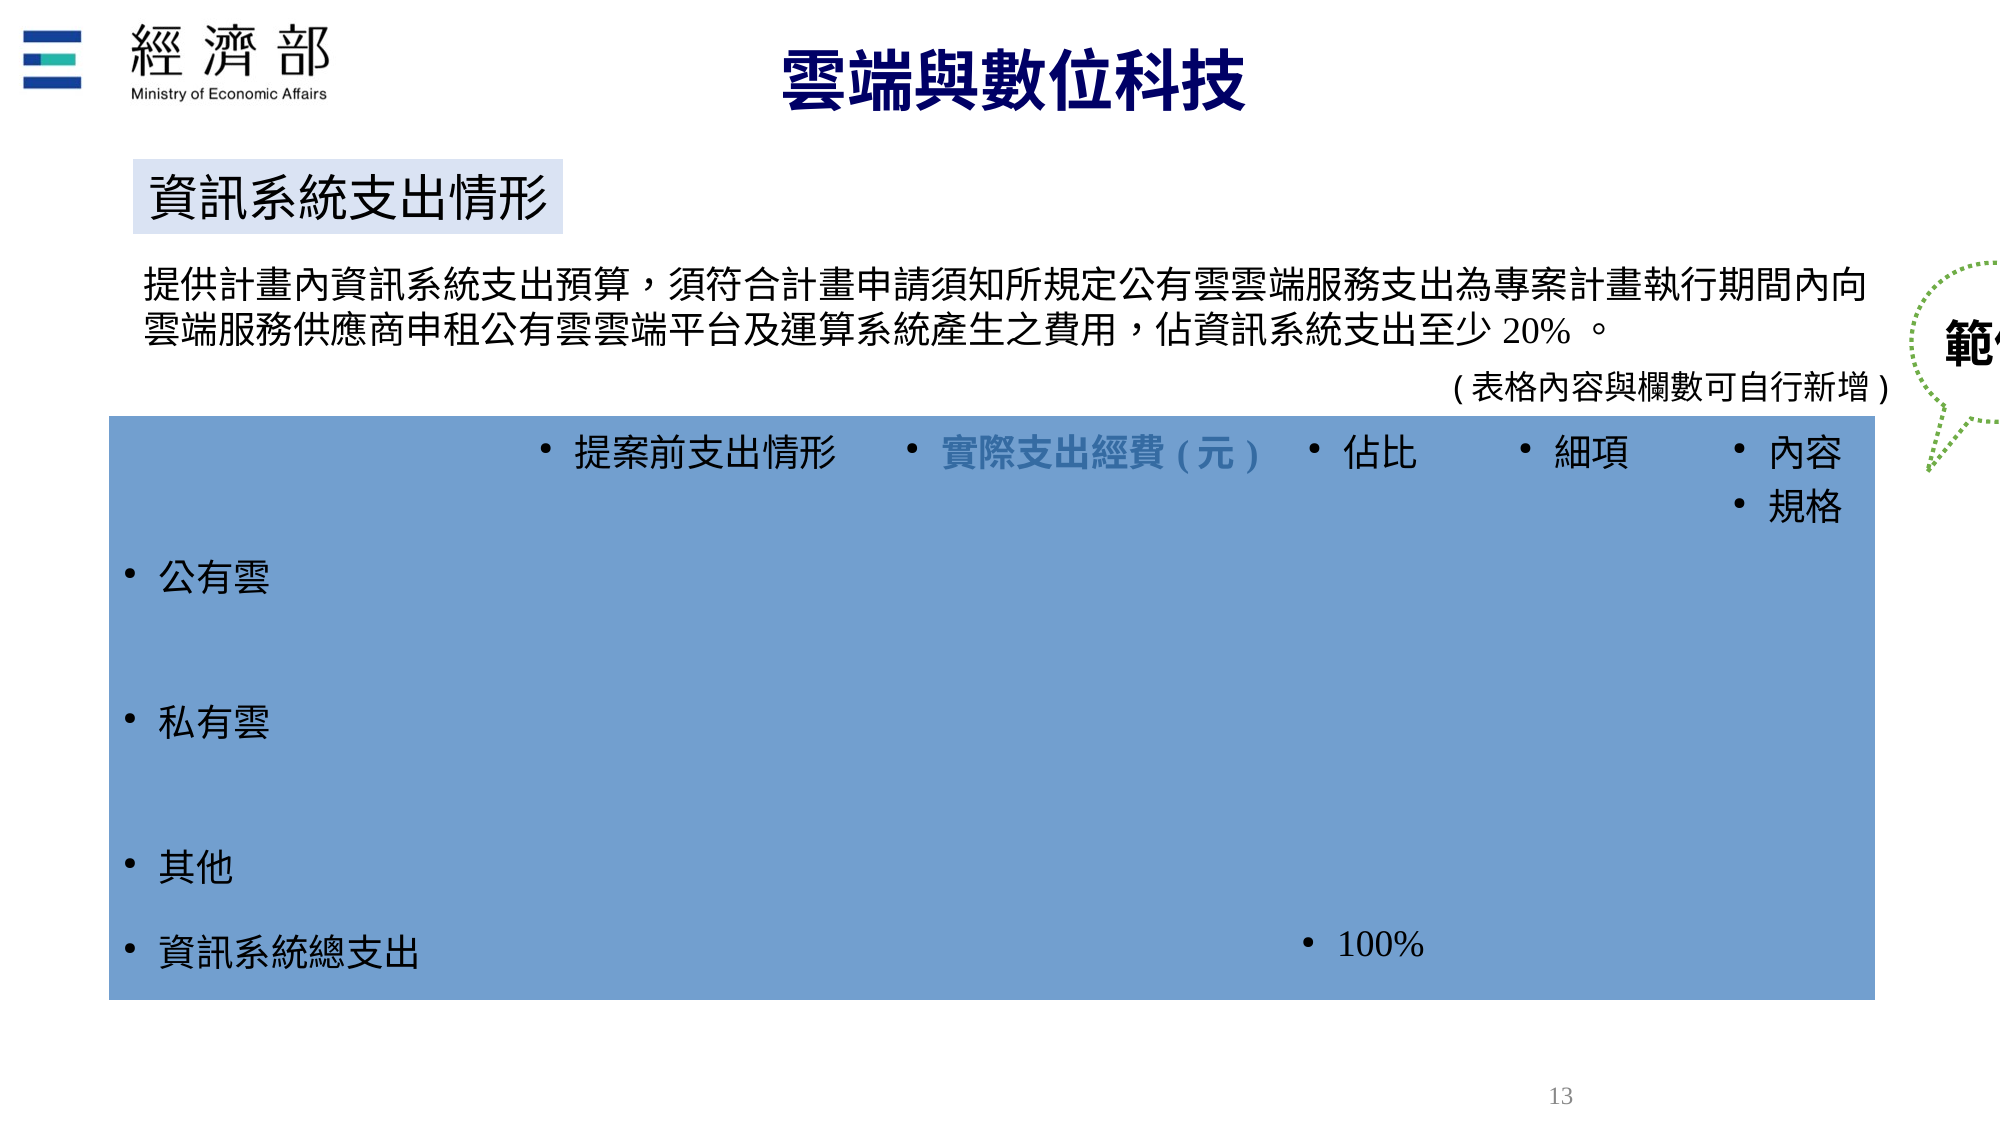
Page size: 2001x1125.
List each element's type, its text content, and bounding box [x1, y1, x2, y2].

text_box 提供計畫內資訊系統支出預算，須符合計畫申請須知所規定公有雲雲端服務支出為專案計畫執行期間內向雲端服務供應商申租公有雲雲端平台及運算系統產生之費用，佔資訊系統支出至少20%。 [128, 253, 1917, 360]
table_cell [885, 686, 1279, 831]
text_box (表格內容與欄數可自行新增) [1438, 358, 1897, 414]
table_cell [1447, 541, 1701, 613]
text_box 範例 [1913, 262, 2000, 472]
table_cell 其他 [109, 831, 491, 915]
table_cell [1447, 686, 1701, 758]
table_cell [1447, 613, 1701, 686]
table_header 內容 規格 [1701, 416, 1875, 541]
table_cell [1447, 831, 1701, 915]
table_cell [1701, 831, 1875, 915]
table_cell [491, 831, 885, 915]
table_cell [491, 915, 885, 1000]
table_cell [1701, 686, 1875, 758]
table_cell [1447, 915, 1701, 1000]
table_cell [1701, 758, 1875, 831]
table_cell 100% [1279, 915, 1447, 1000]
table_cell [1701, 915, 1875, 1000]
table_cell [1279, 831, 1447, 915]
table_header [109, 416, 491, 541]
table_cell [1447, 758, 1701, 831]
table_cell 公有雲 [109, 541, 491, 686]
text_box 12 [1533, 1065, 2000, 1125]
table_cell 私有雲 [109, 686, 491, 831]
table_cell [885, 541, 1279, 686]
table_header 實際支出經費(元) [885, 416, 1279, 541]
table_cell [1279, 686, 1447, 831]
text_box 資訊系統支出情形 [133, 159, 563, 234]
table_cell [885, 831, 1279, 915]
table_header 細項 [1447, 416, 1701, 541]
table_cell [491, 686, 885, 831]
table_header 佔比 [1279, 416, 1447, 541]
table_header 提案前支出情形 [491, 416, 885, 541]
table_cell 資訊系統總支出 [109, 915, 491, 1000]
table_cell [885, 915, 1279, 1000]
table_cell [1701, 613, 1875, 686]
table_cell [1279, 541, 1447, 686]
text_box 雲端與數位科技 [382, 30, 1647, 168]
table_cell [491, 541, 885, 686]
table_cell [1701, 541, 1875, 613]
